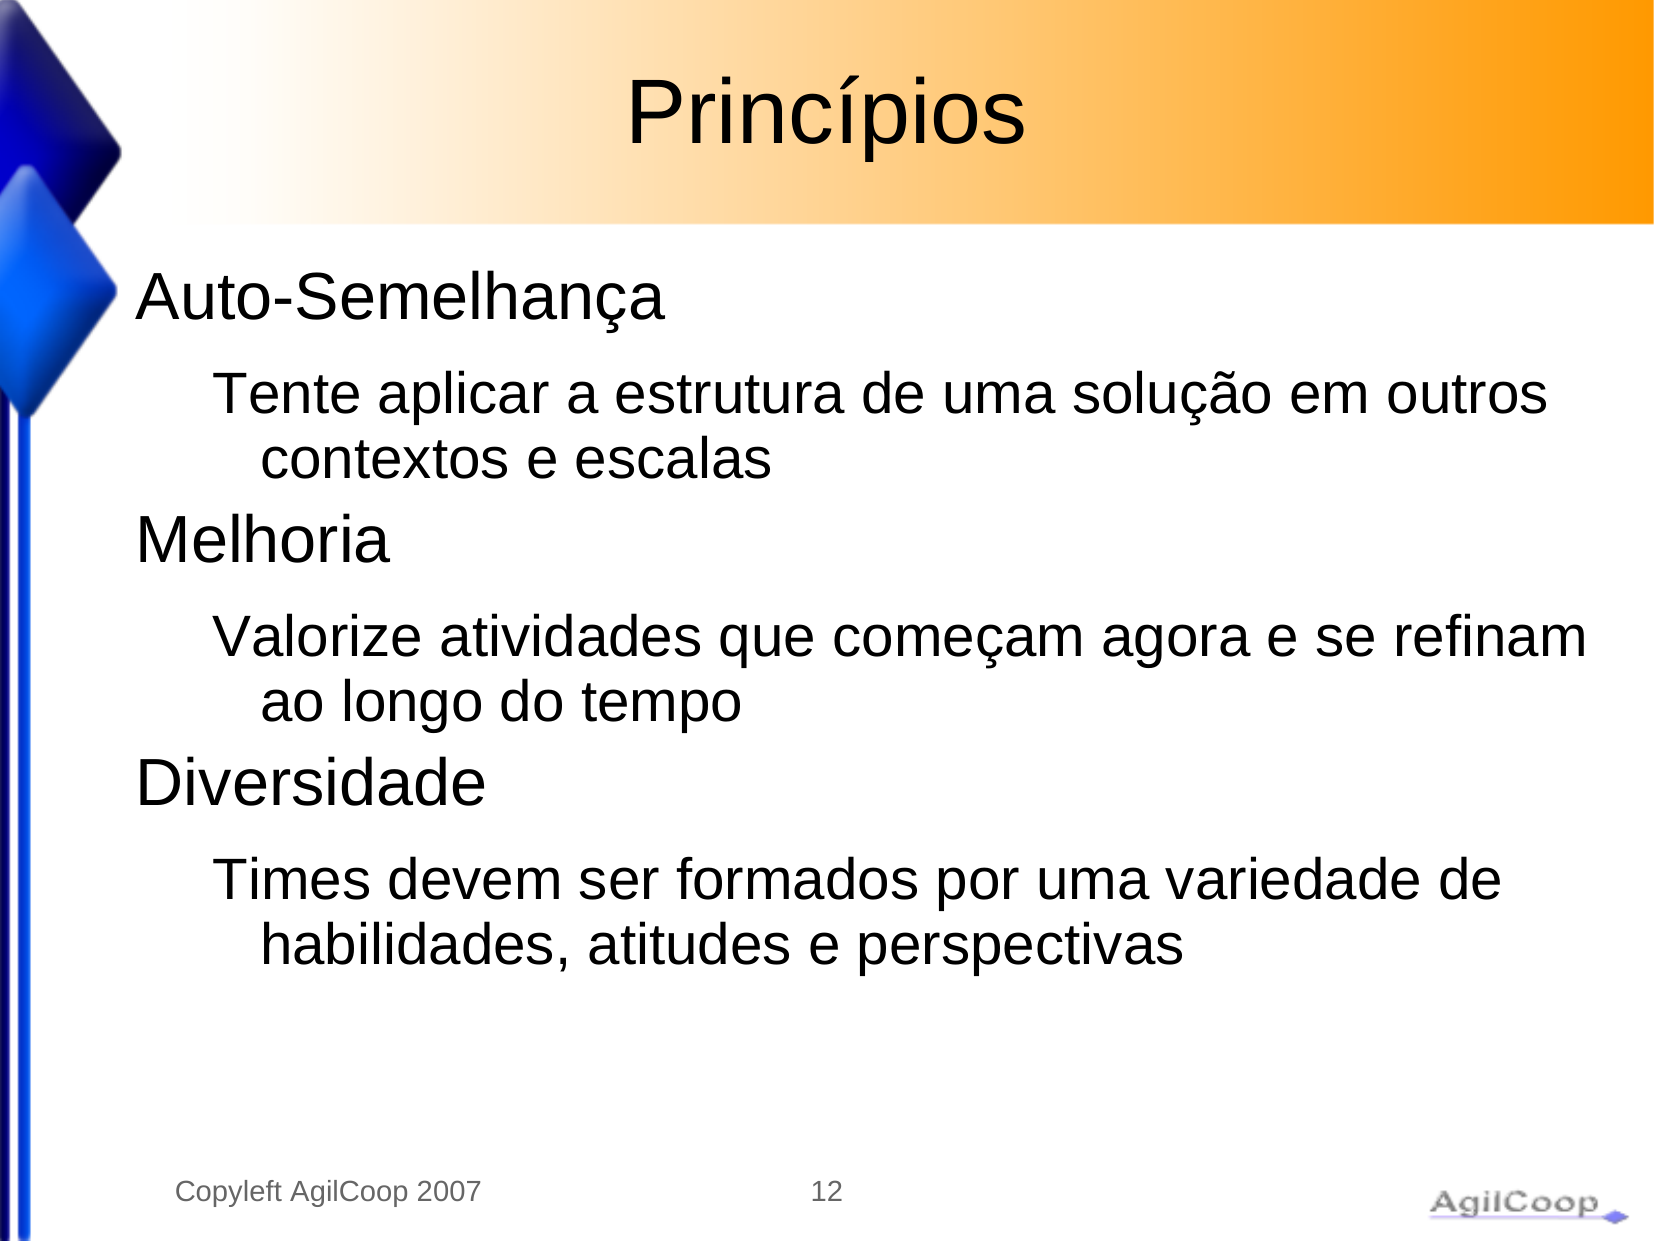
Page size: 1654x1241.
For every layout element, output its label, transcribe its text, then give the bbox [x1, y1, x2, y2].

list Auto-Semelhança Tente aplicar a estrutura de uma solução em outros contextos e escalas Melhoria Valorize atividades que começam agora e se refinam ao longo do tempo Diversidade Times devem ser formados por uma variedade de habilidades, atitudes e perspectivas [118, 271, 1607, 1123]
picture [0, 0, 1654, 1241]
title Princípios [82, 8, 1571, 216]
